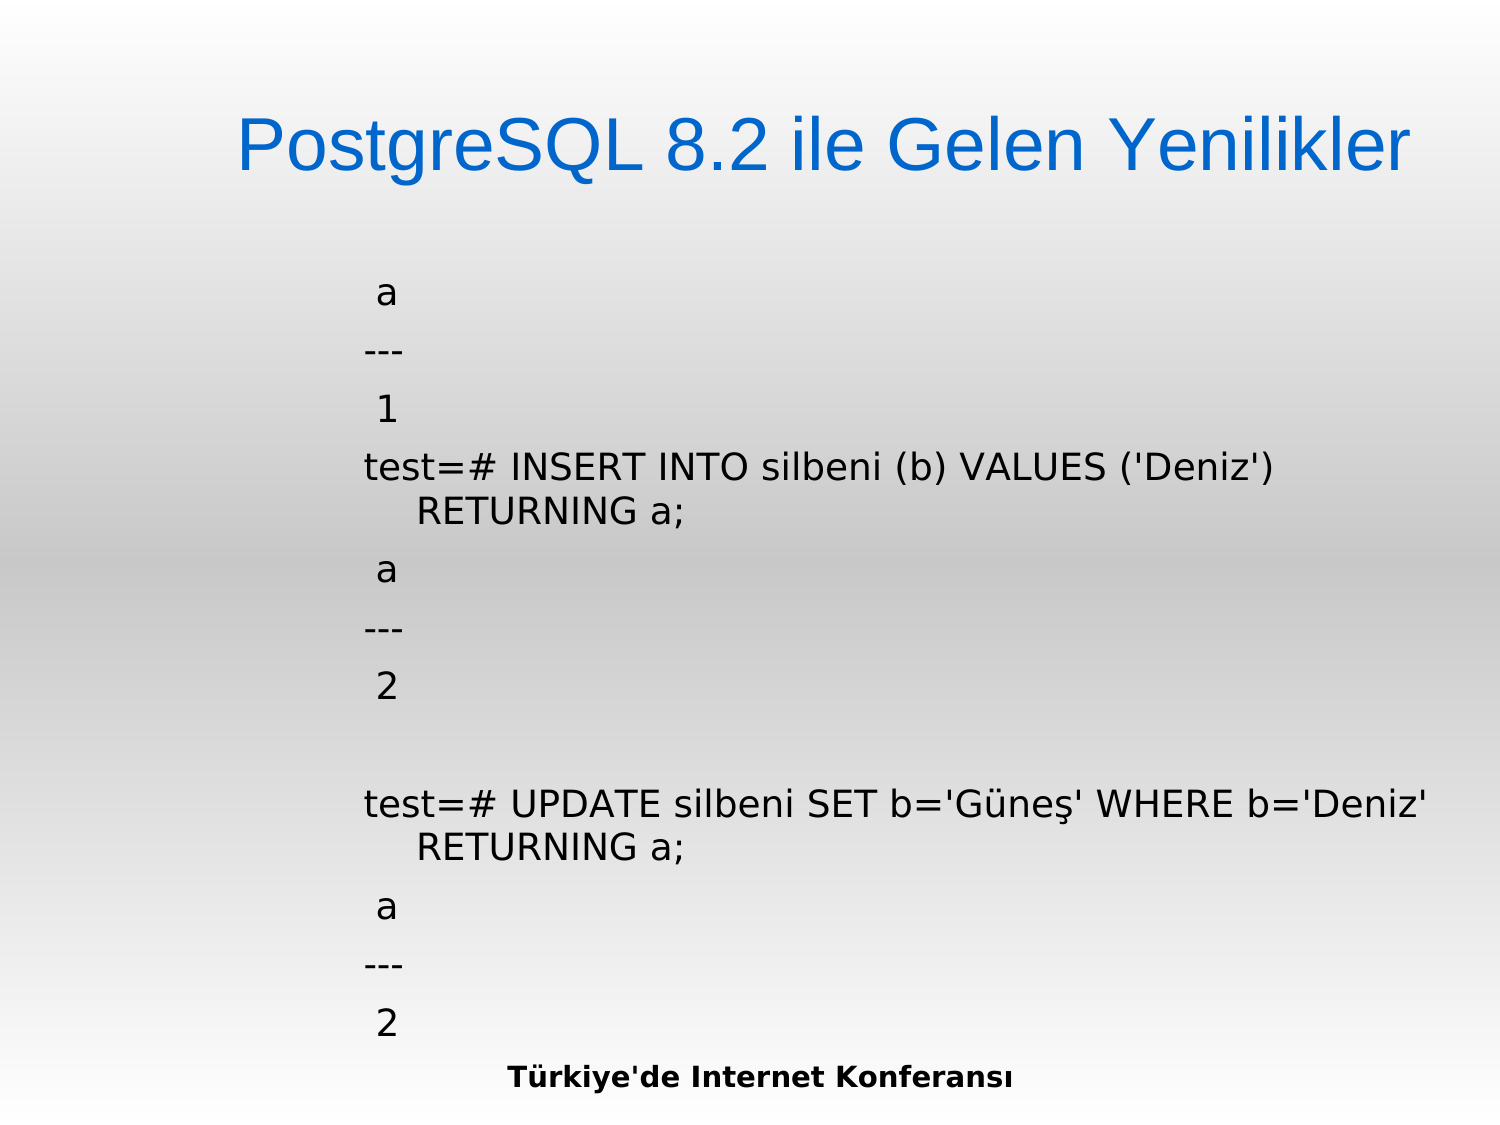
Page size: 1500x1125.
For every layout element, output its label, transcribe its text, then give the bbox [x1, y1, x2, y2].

title PostgreSQL 8.2 ile Gelen Yenilikler [224, 49, 1425, 238]
list a --- 1 test=# INSERT INTO silbeni (b) VALUES ('Deniz') RETURNING a; a --- 2 test=# UPDATE silbeni SET b='Güneş' WHERE b='Deniz' RETURNING a; a --- 2 [266, 270, 1466, 1046]
